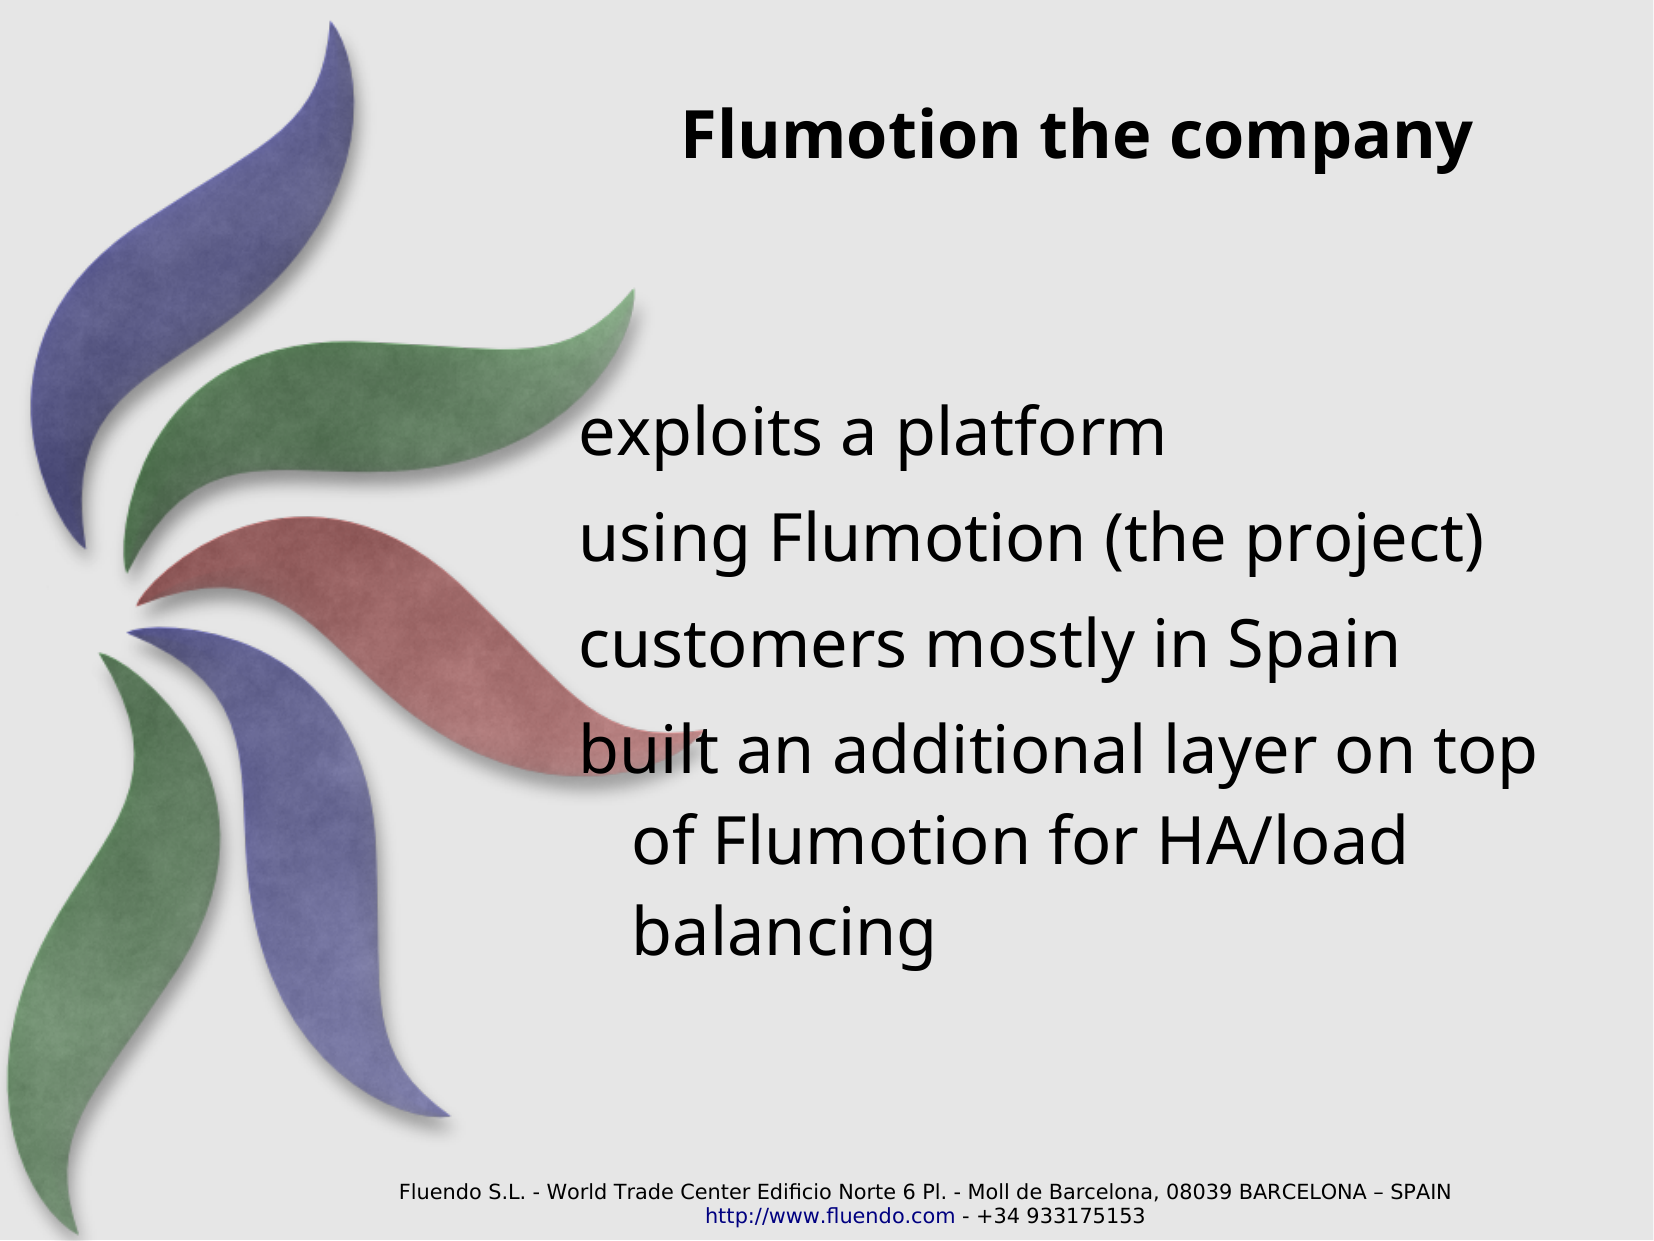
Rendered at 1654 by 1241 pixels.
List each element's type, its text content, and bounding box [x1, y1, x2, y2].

title Flumotion the company [560, 58, 1595, 207]
list exploits a platform using Flumotion (the project) customers mostly in Spain built an additional layer on top of Flumotion for HA/load balancing [560, 236, 1595, 1123]
picture [0, 0, 711, 1241]
